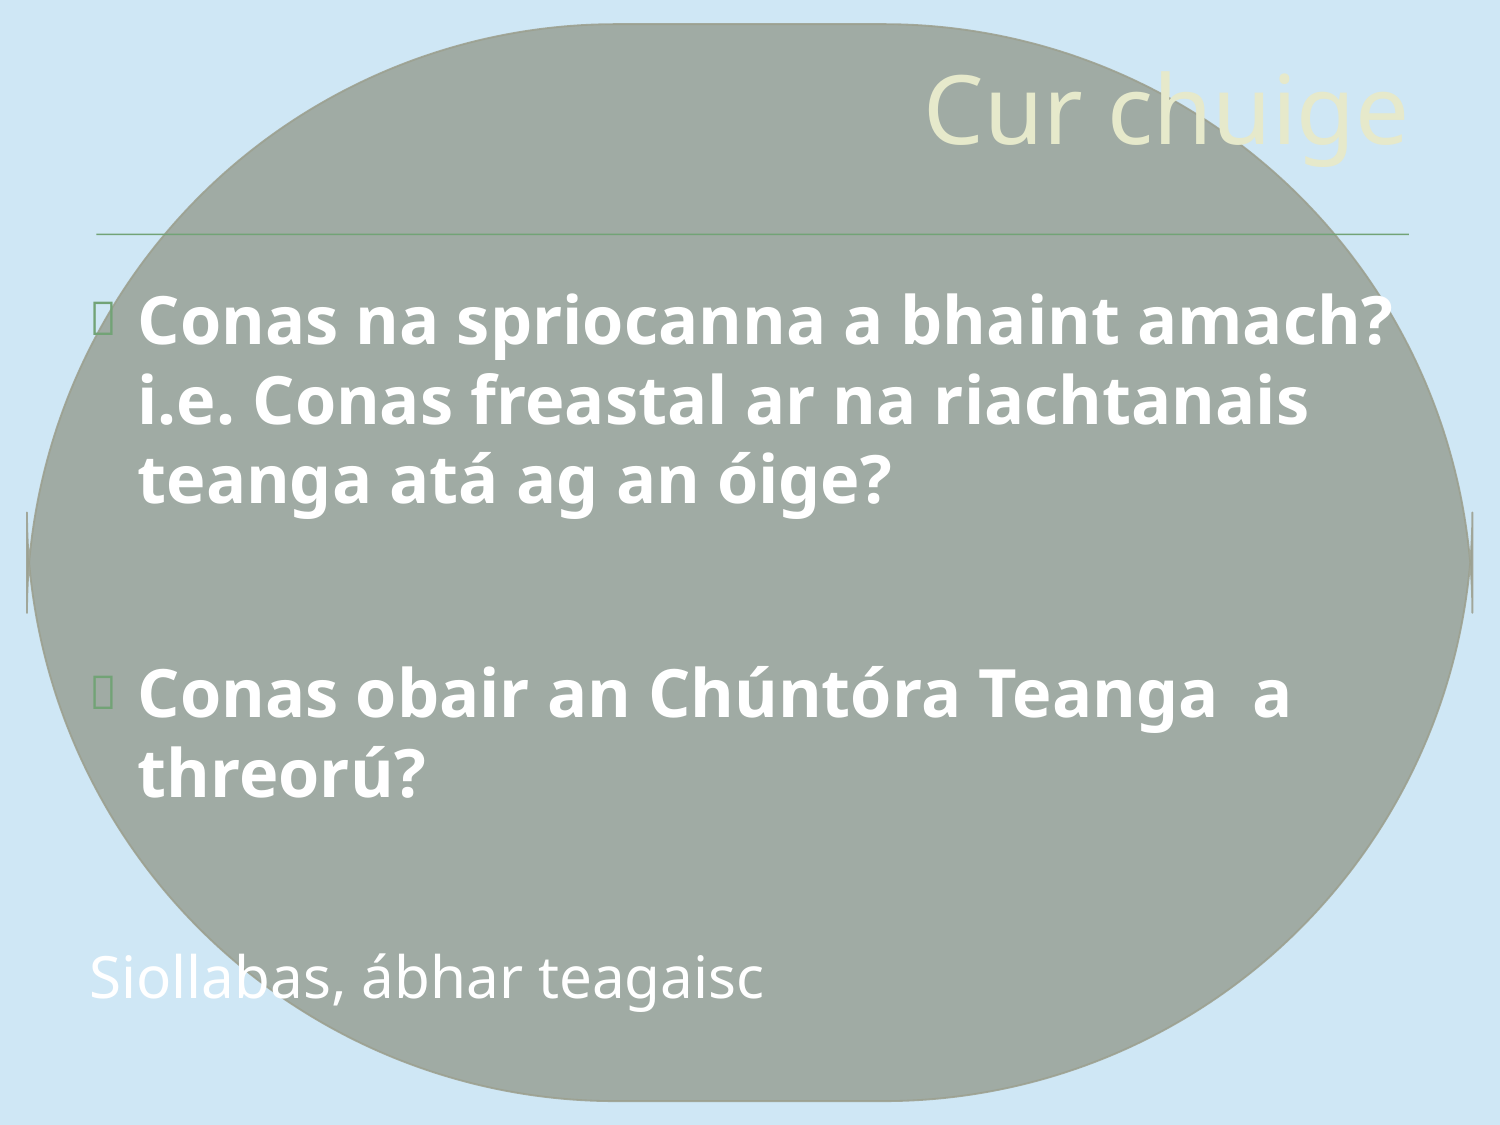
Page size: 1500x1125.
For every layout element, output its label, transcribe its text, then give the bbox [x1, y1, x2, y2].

title Cur chuige [75, 41, 1425, 230]
list Conas na spriocanna a bhaint amach? i.e. Conas freastal ar na riachtanais teanga atá ag an óige? Conas obair an Chúntóra Teanga a threorú? Siollabas, ábhar teagaisc [75, 270, 1425, 1013]
